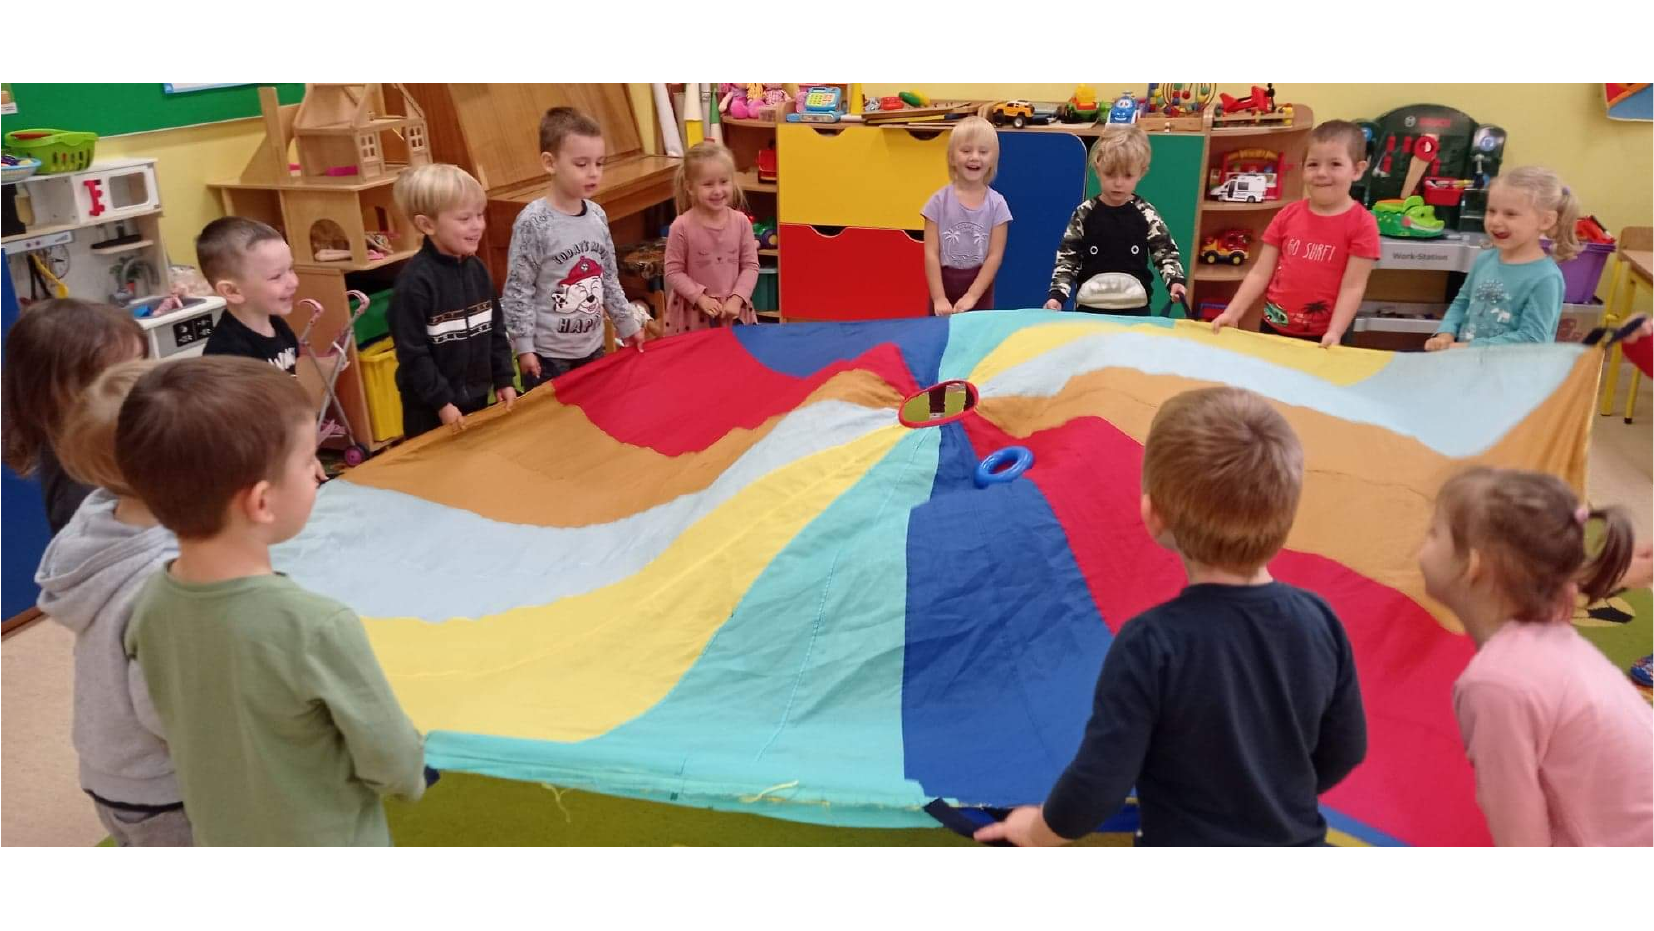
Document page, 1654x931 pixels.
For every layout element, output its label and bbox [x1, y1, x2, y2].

picture [1, 83, 1654, 847]
